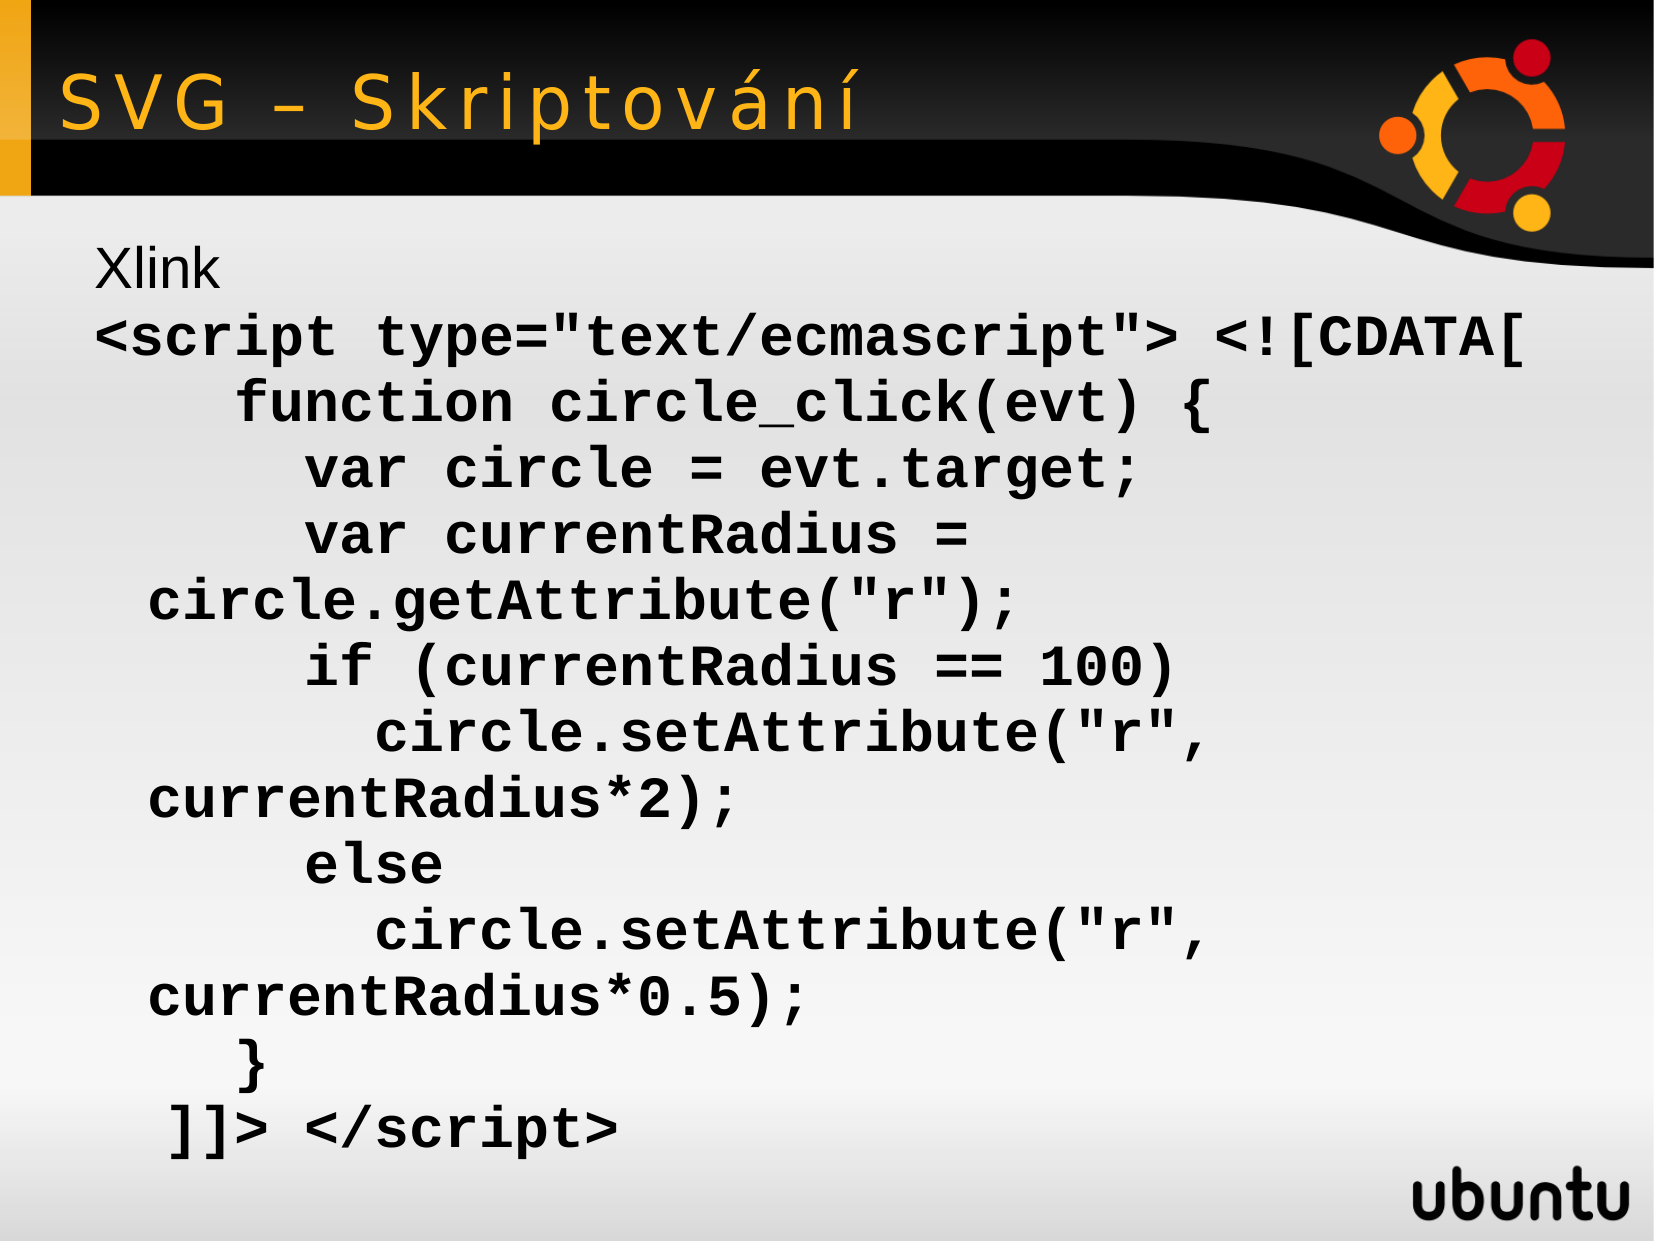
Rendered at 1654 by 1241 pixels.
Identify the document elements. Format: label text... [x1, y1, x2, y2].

title SVG – Skriptování [59, 29, 1270, 178]
picture [0, 0, 1654, 1241]
list Xlink <script type="text/ecmascript"> <![CDATA[ function circle_click(evt) { var circle = evt.target; var currentRadius = circle.getAttribute("r"); if (currentRadius == 100) circle.setAttribute("r", currentRadius*2); else circle.setAttribute("r", currentRadius*0.5); } ]]> </script> [76, 236, 1565, 1241]
